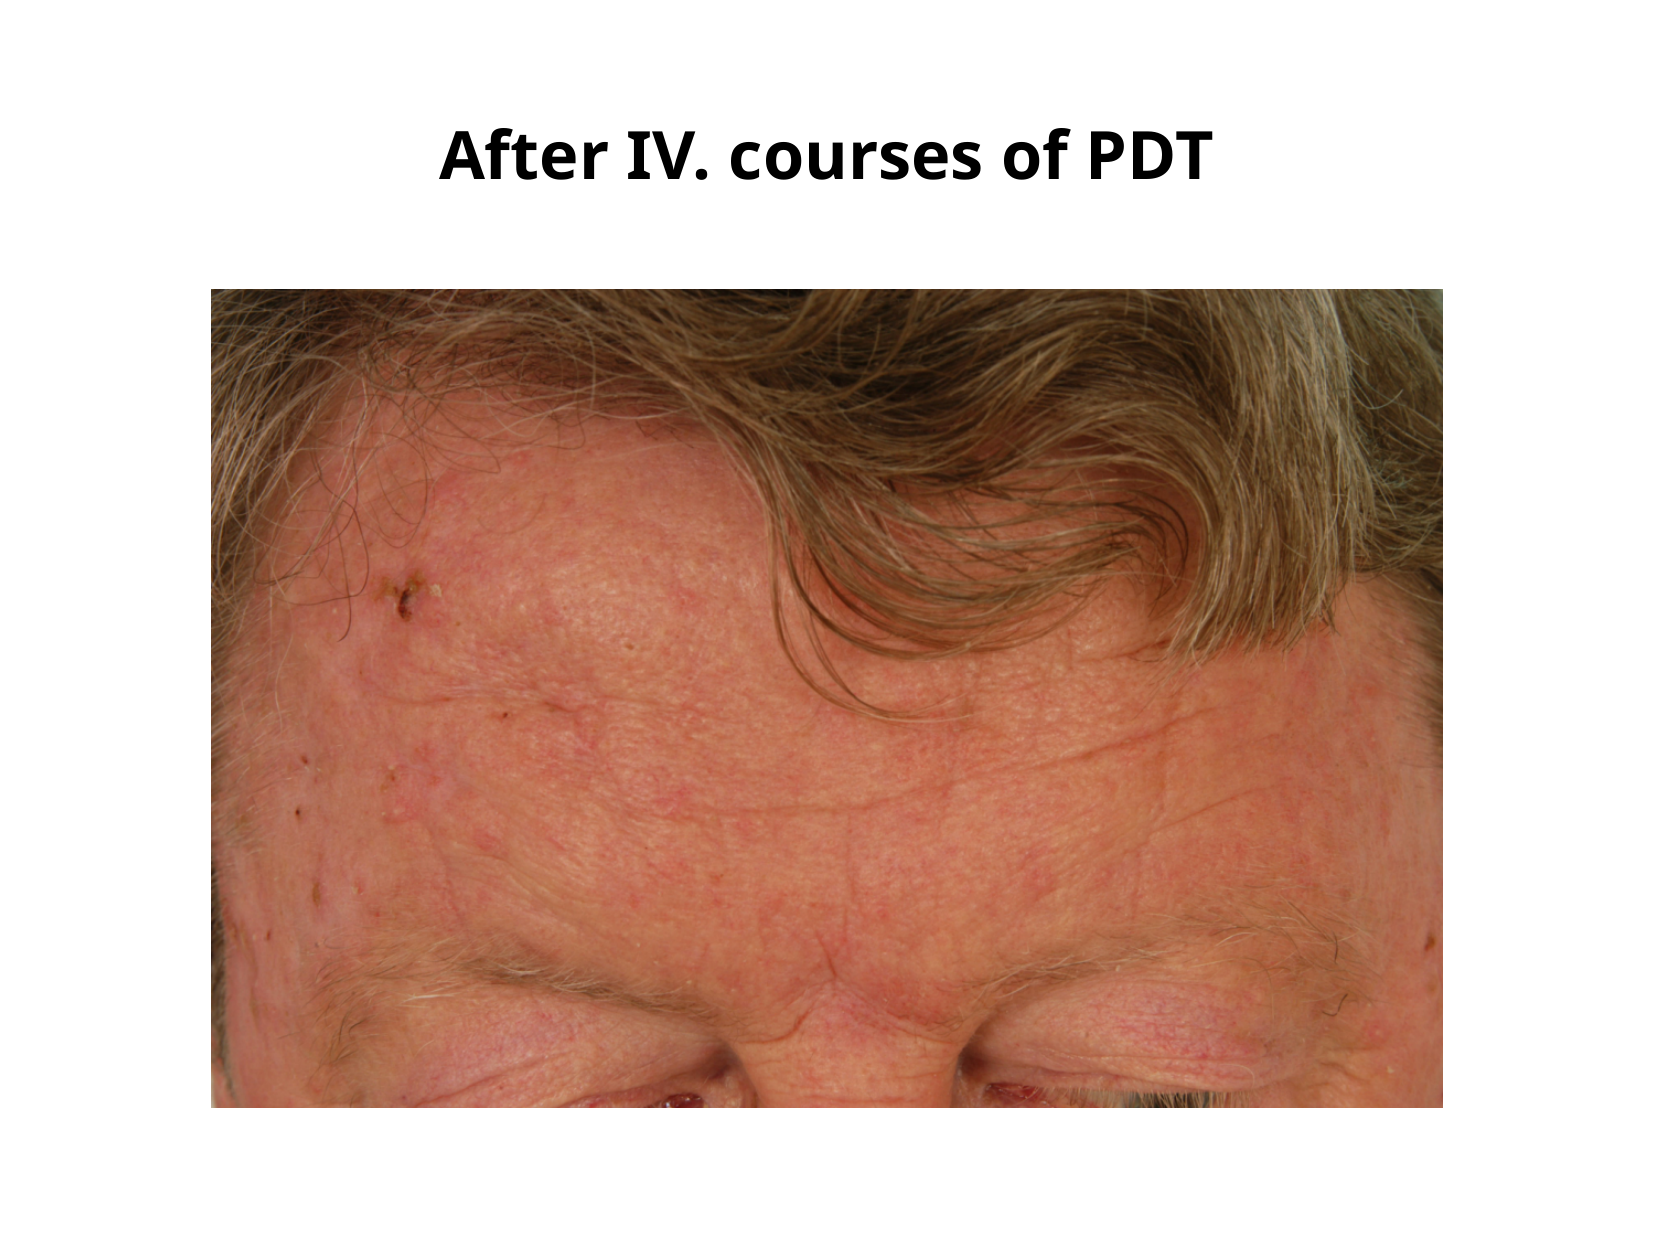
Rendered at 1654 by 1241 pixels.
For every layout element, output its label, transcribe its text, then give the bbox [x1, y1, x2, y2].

picture [211, 289, 1443, 1108]
title After IV. courses of PDT [82, 49, 1571, 257]
